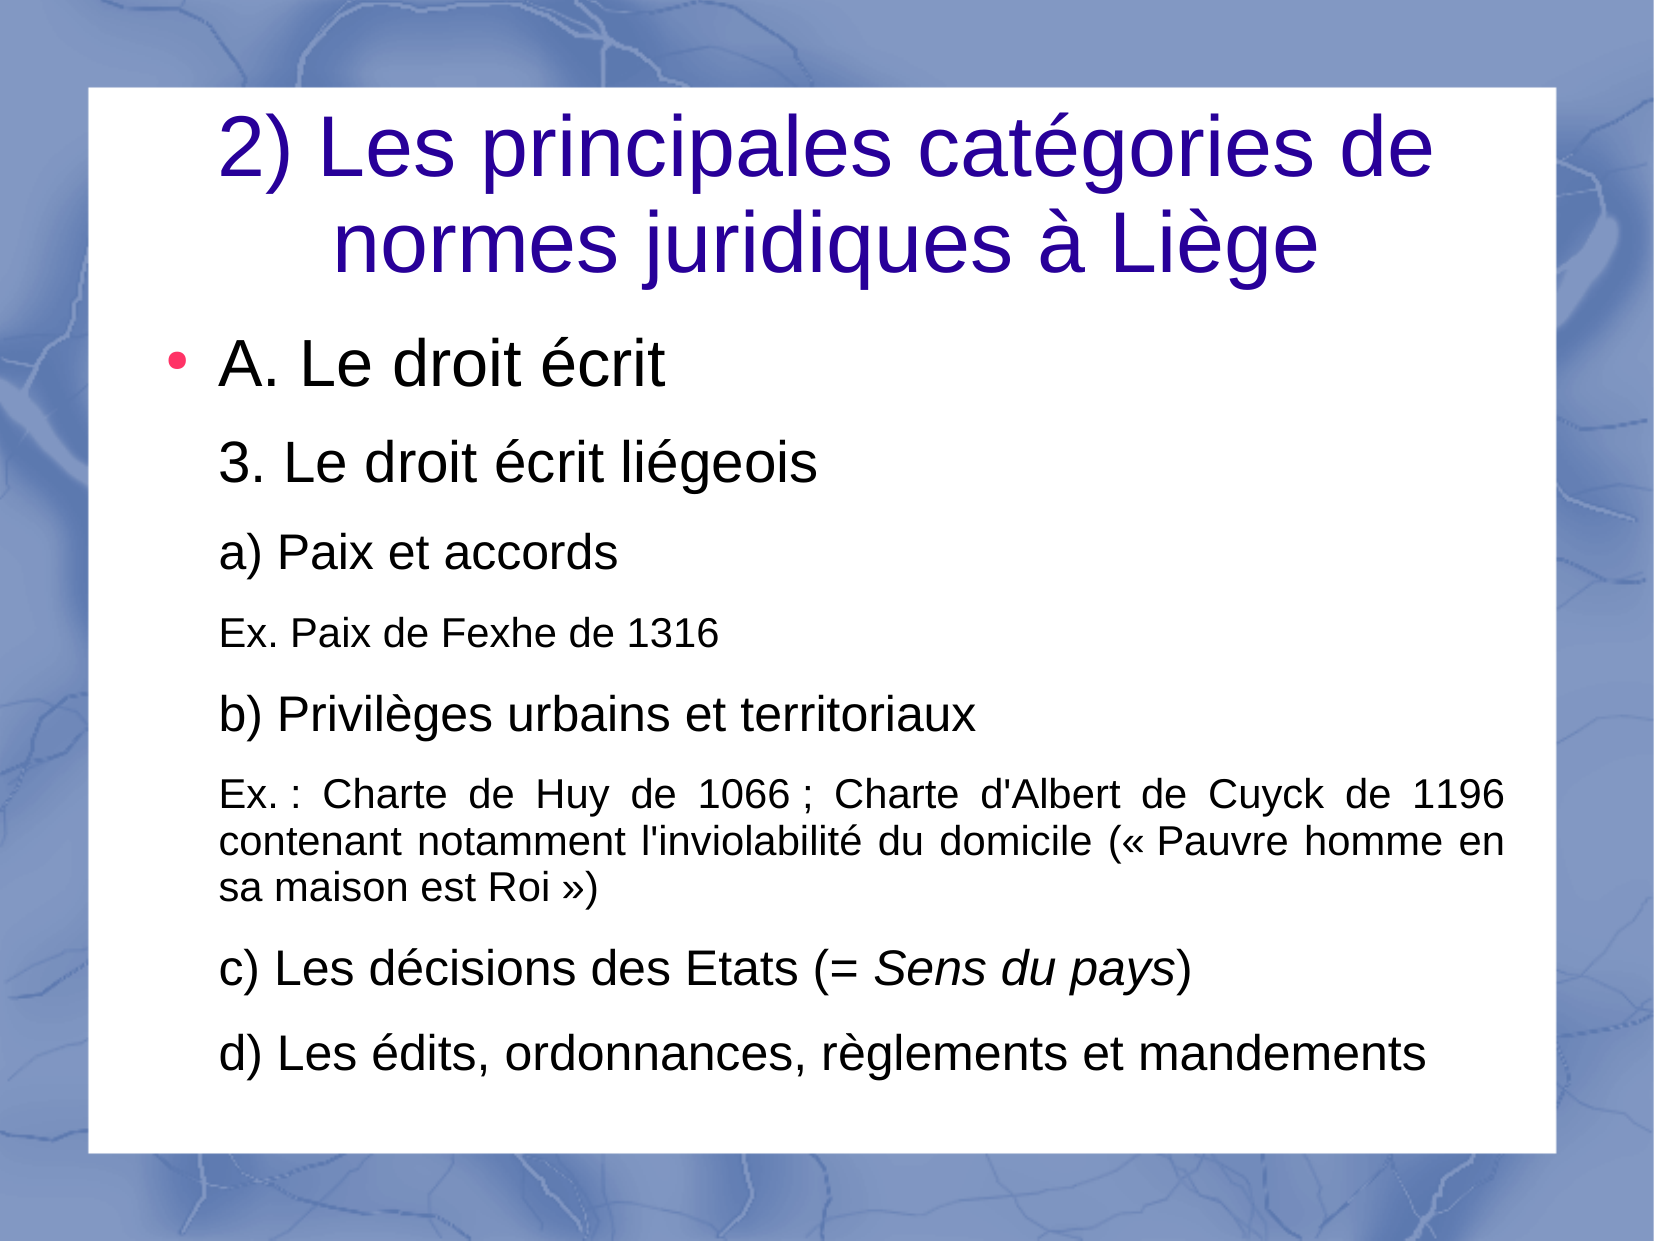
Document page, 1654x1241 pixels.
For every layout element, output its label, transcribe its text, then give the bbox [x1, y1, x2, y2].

title 2) Les principales catégories de normes juridiques à Liège [118, 90, 1536, 298]
picture [0, 0, 1654, 1241]
list A. Le droit écrit 3. Le droit écrit liégeois a) Paix et accords Ex. Paix de Fexhe de 1316 b) Privilèges urbains et territoriaux Ex. : Charte de Huy de 1066 ; Charte d'Albert de Cuyck de 1196 contenant notamment l'inviolabilité du domicile (« Pauvre homme en sa maison est Roi ») c) Les décisions des Etats (= Sens du pays) d) Les édits, ordonnances, règlements et mandements [147, 325, 1506, 1082]
